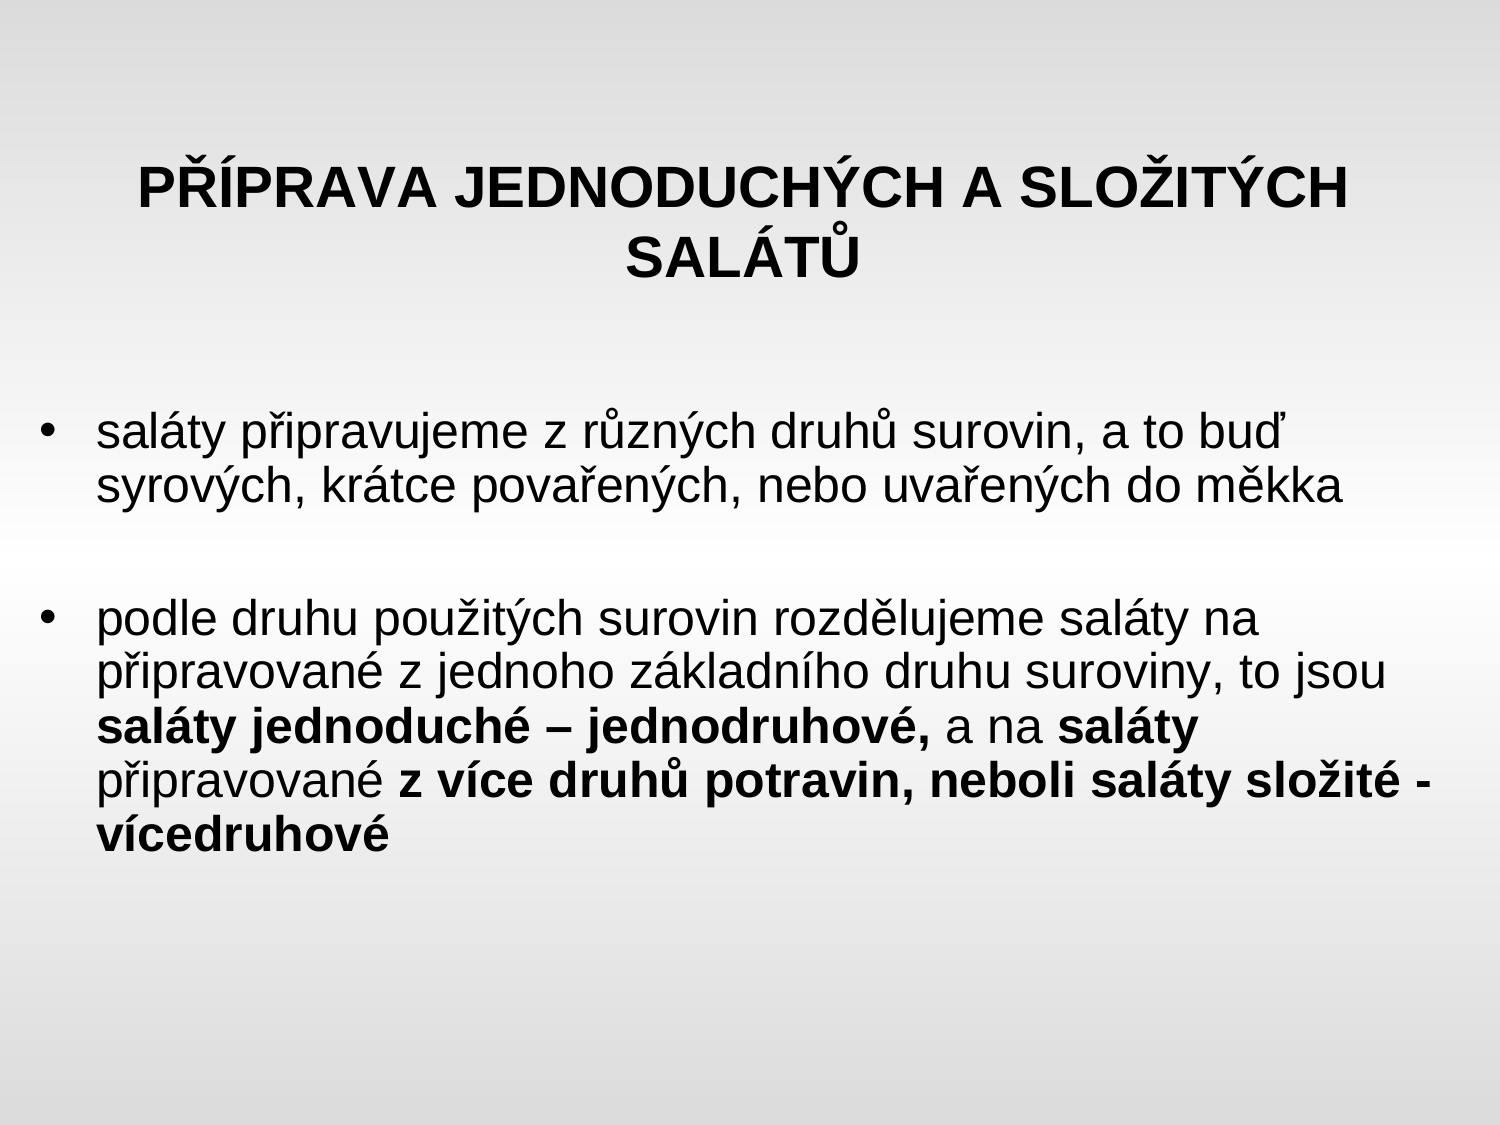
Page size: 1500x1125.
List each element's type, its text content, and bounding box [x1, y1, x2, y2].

title PŘÍPRAVA JEDNODUCHÝCH A SLOŽITÝCH SALÁTŮ [62, 137, 1426, 301]
list saláty připravujeme z různých druhů surovin, a to buď syrových, krátce povařených, nebo uvařených do měkka podle druhu použitých surovin rozdělujeme saláty na připravované z jednoho základního druhu suroviny, to jsou saláty jednoduché – jednodruhové, a na saláty připravované z více druhů potravin, neboli saláty složité - vícedruhové [24, 324, 1450, 913]
